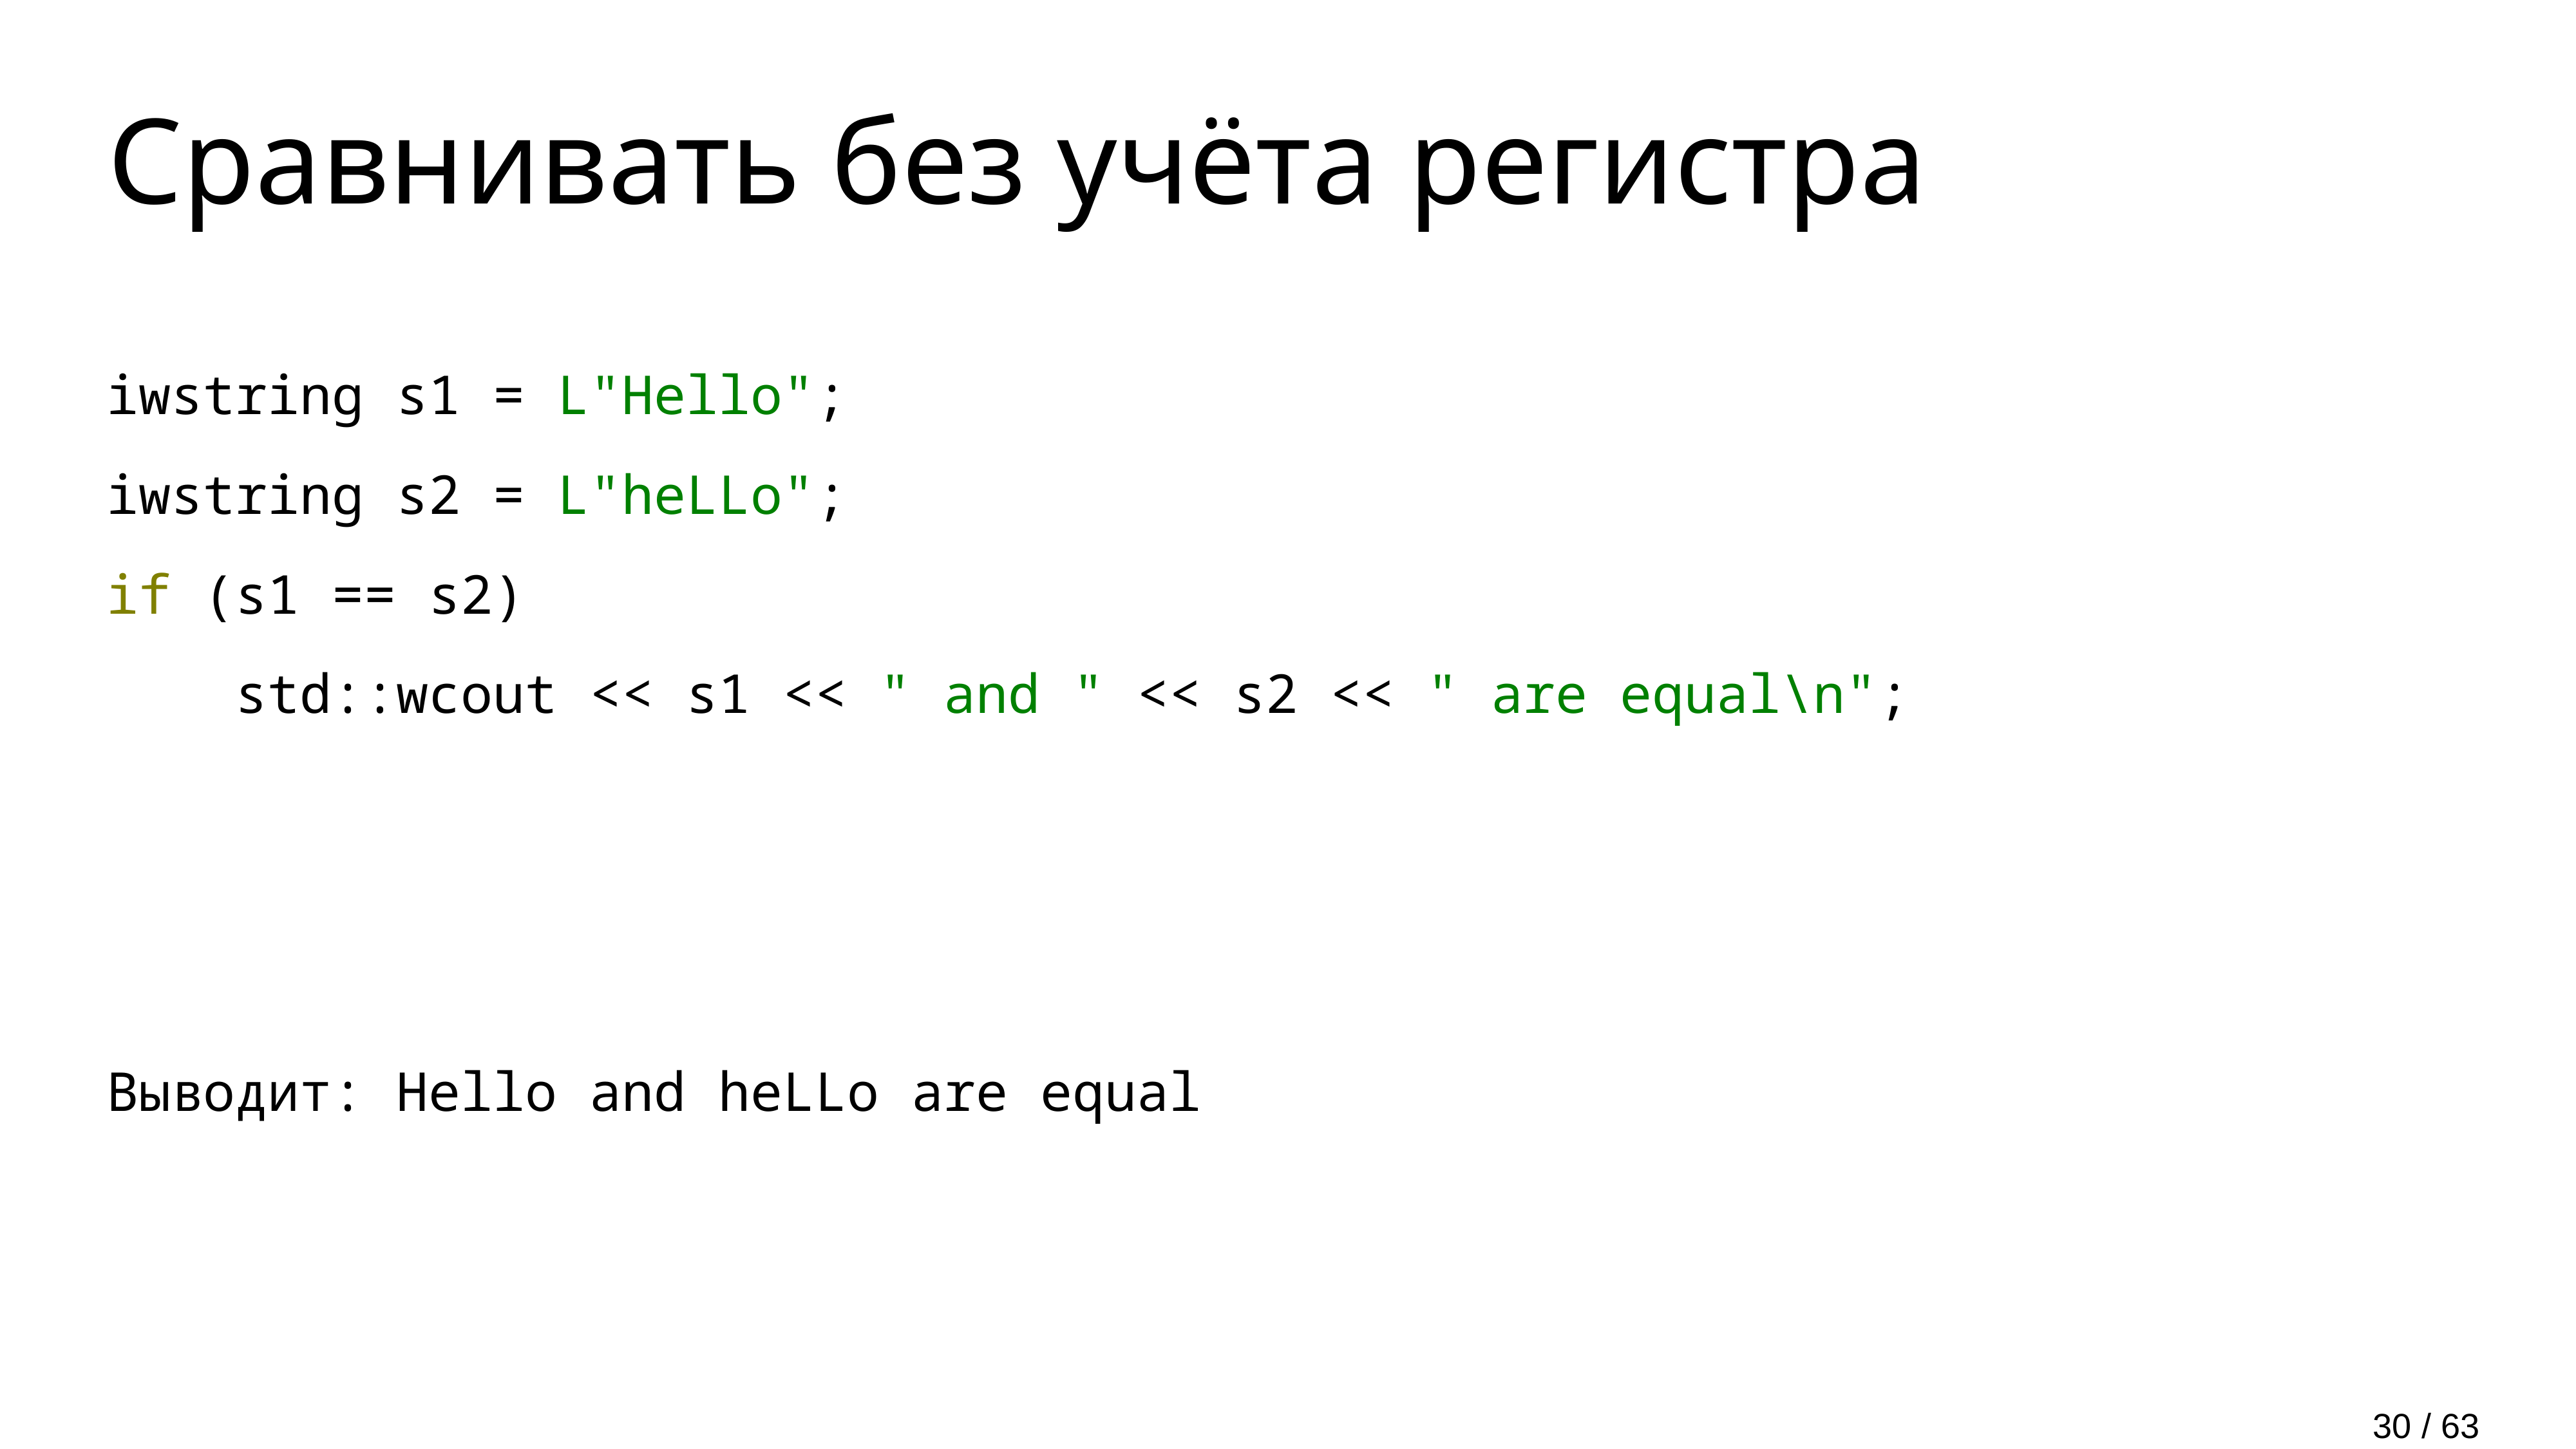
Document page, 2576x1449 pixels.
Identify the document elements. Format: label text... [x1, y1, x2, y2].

list iwstring s1 = L"Hello"; iwstring s2 = L"heLLo"; if (s1 == s2) std::wcout << s1 << " and " << s2 << " are equal\n"; Выводит: Hello and heLLo are equal [0, 295, 2576, 1449]
text_box <number> / 63 [2363, 1402, 2576, 1449]
title Сравнивать без учёта регистра [108, 80, 2468, 242]
